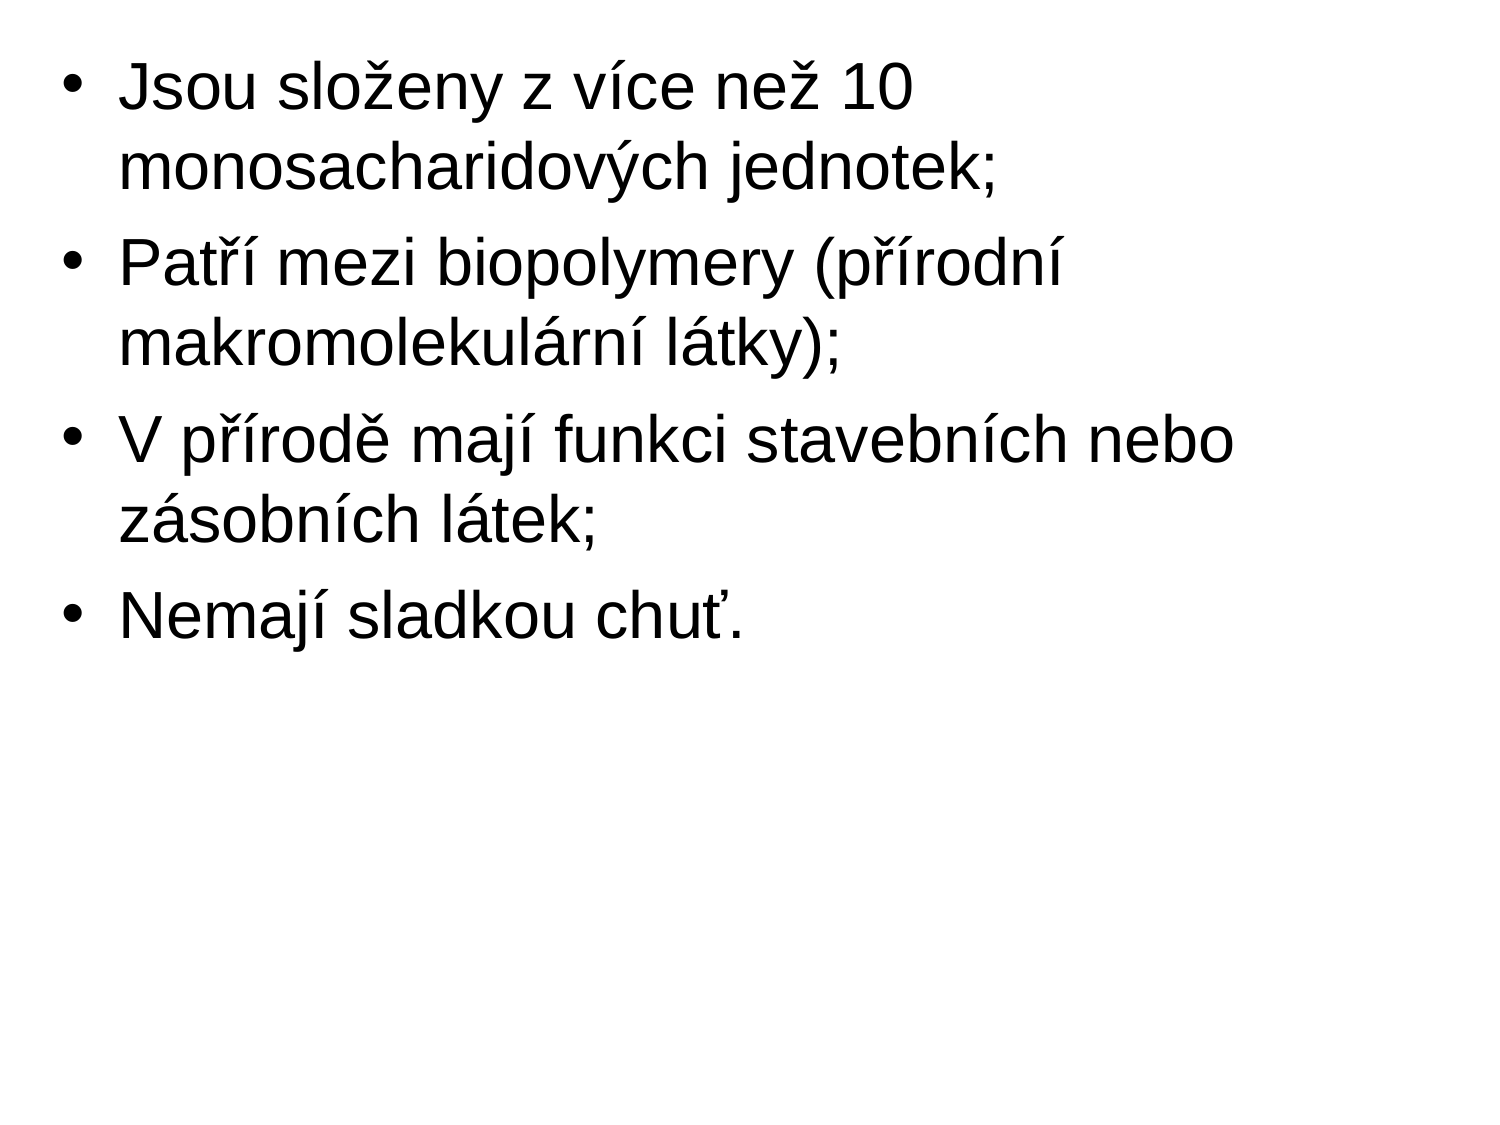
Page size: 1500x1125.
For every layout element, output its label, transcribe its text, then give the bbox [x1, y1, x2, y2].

list Jsou složeny z více než 10 monosacharidových jednotek; Patří mezi biopolymery (přírodní makromolekulární látky); V přírodě mají funkci stavebních nebo zásobních látek; Nemají sladkou chuť. [46, 35, 1465, 1010]
